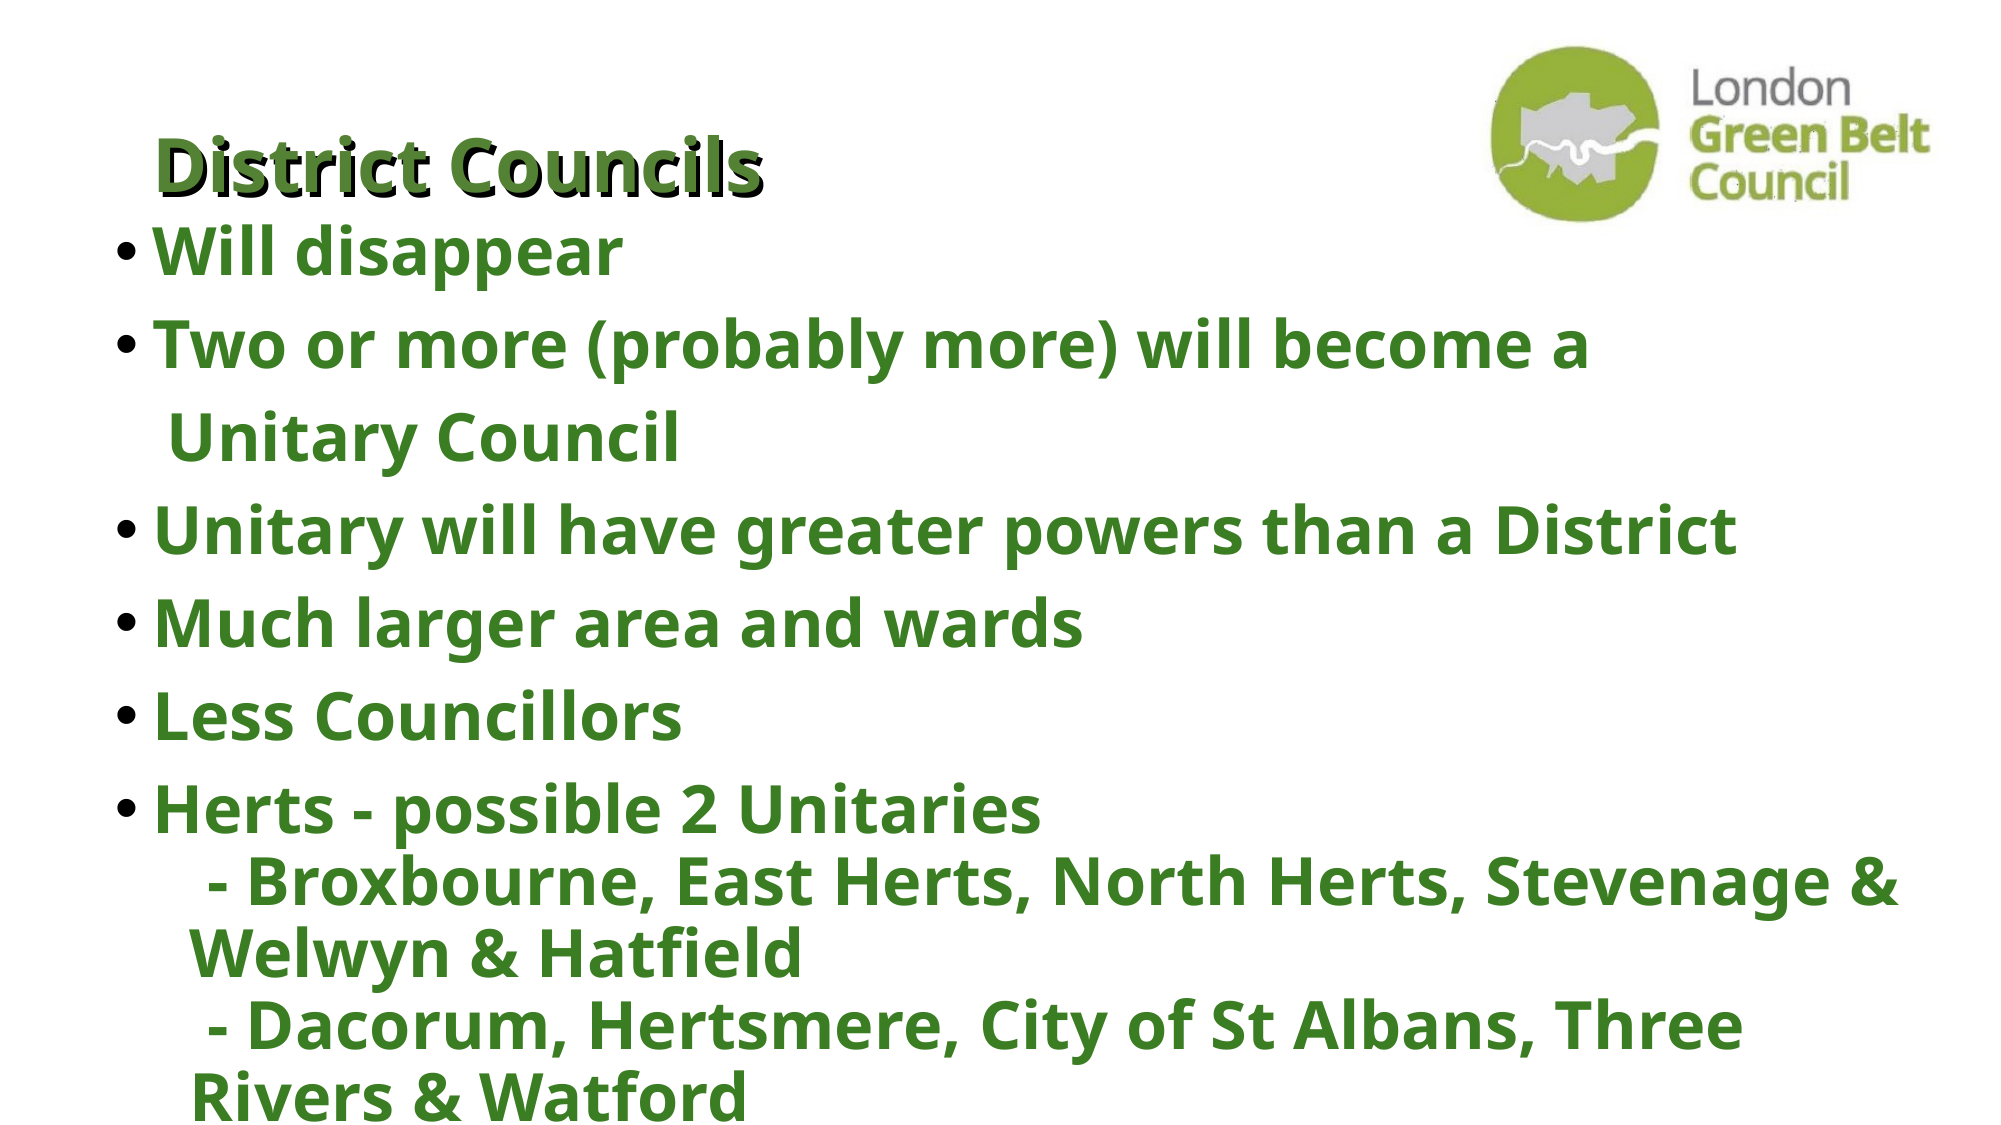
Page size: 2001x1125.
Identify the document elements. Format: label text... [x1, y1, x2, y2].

title District Councils [137, 59, 1465, 210]
list Will disappear Two or more (probably more) will become a Unitary Council Unitary will have greater powers than a District Much larger area and wards Less Councillors Herts - possible 2 Unitaries - Broxbourne, East Herts, North Herts, Stevenage & Welwyn & Hatfield - Dacorum, Hertsmere, City of St Albans, Three Rivers & Watford [99, 210, 1940, 1125]
picture [1465, 38, 1971, 240]
